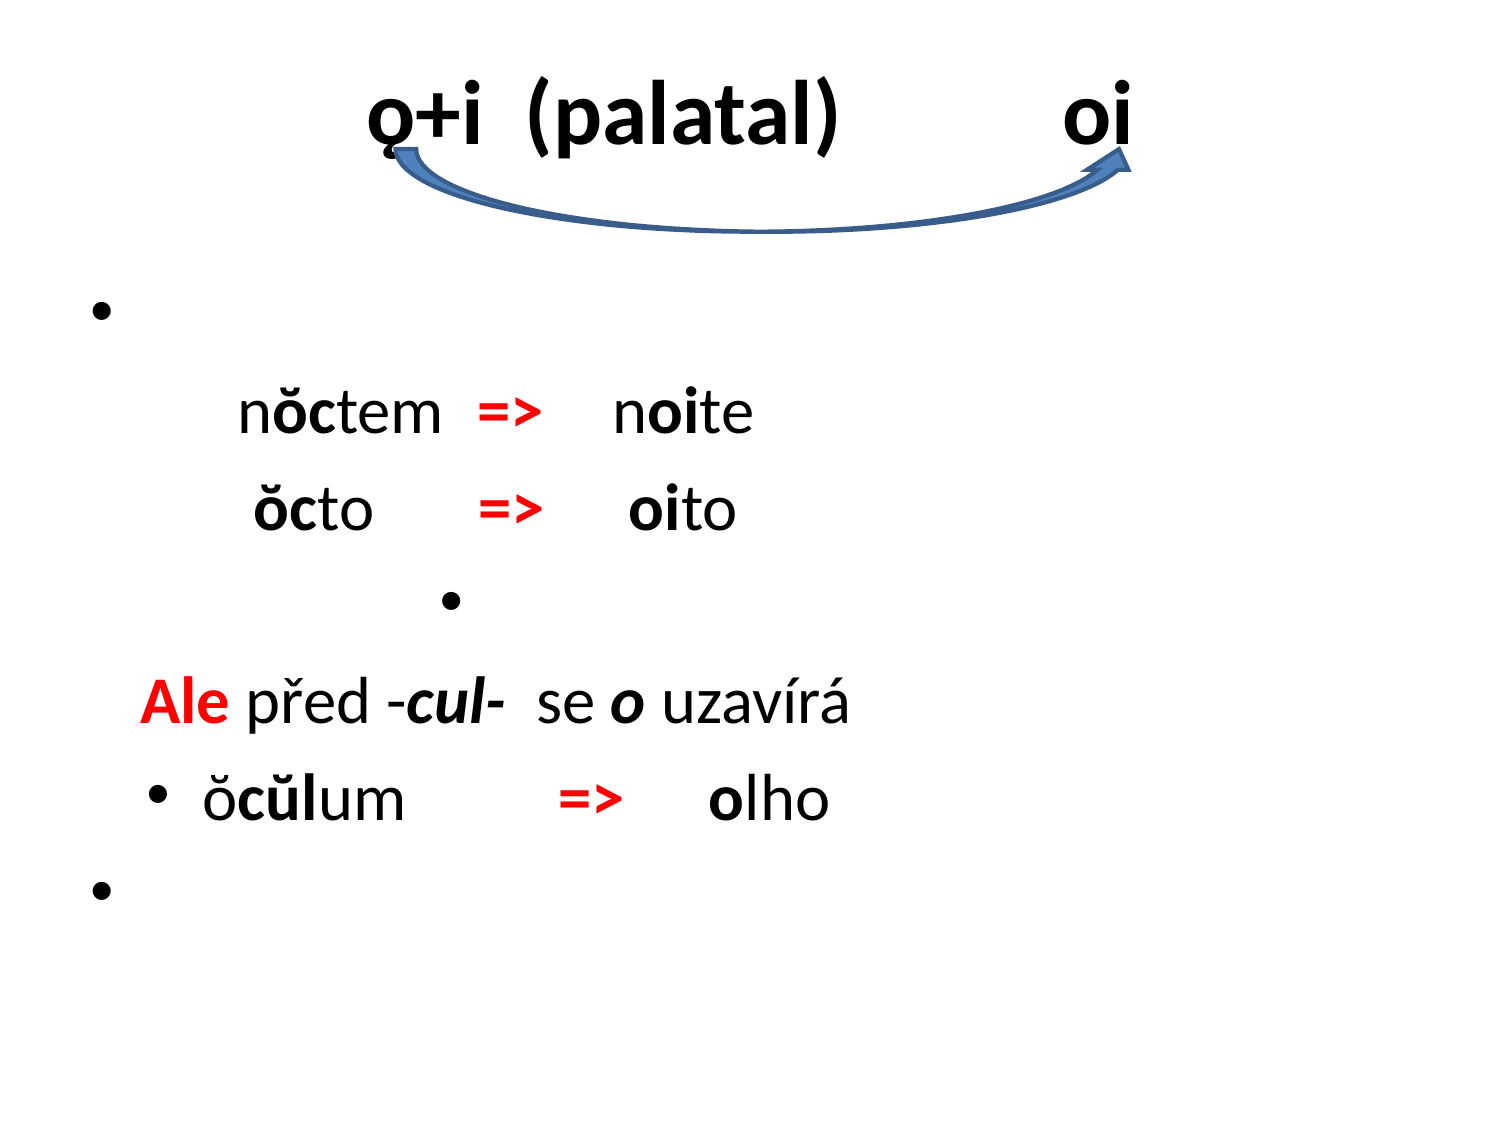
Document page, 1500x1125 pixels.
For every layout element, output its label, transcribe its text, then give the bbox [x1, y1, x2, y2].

title ǫ+i (palatal) oi [75, 45, 1426, 233]
text_box [395, 149, 1129, 232]
list nŏctem => noite ŏcto => oito Ale před -cul- se o uzavírá ŏcŭlum => olho [75, 262, 1426, 1005]
